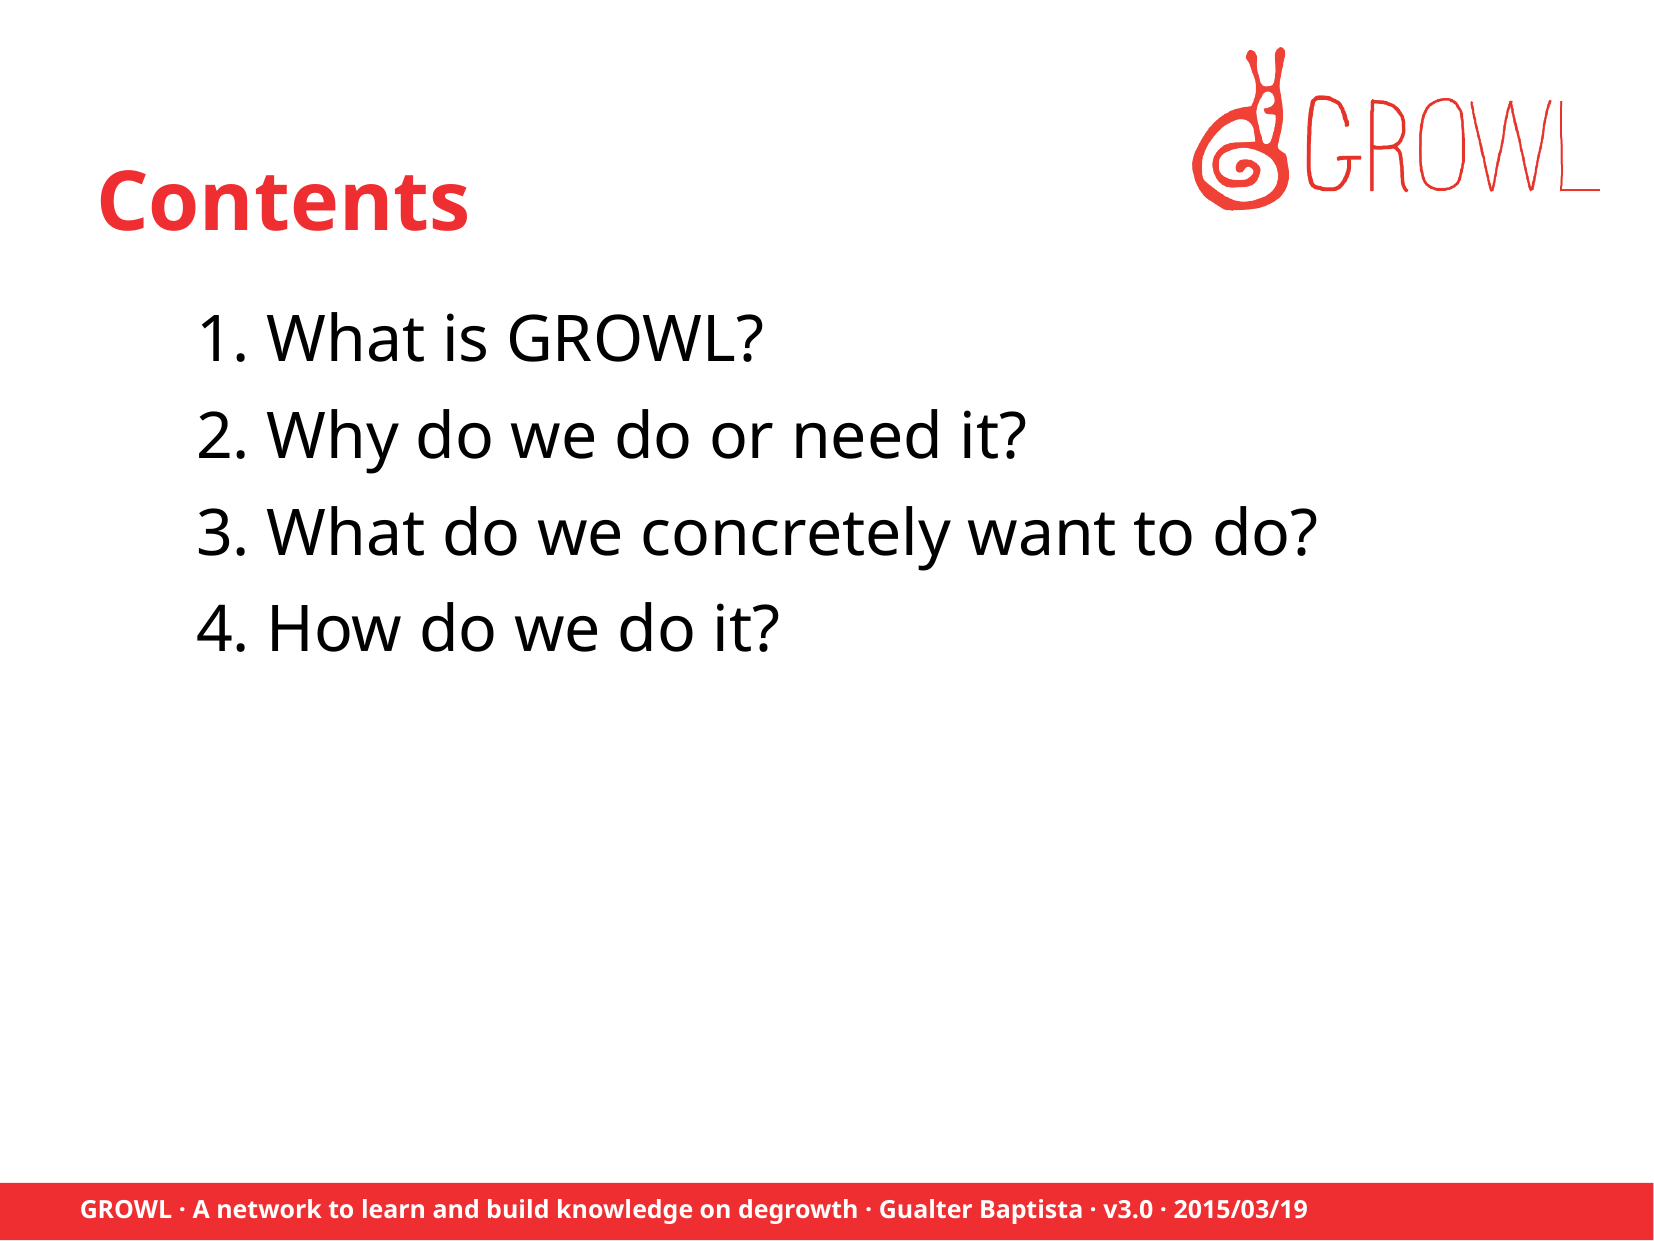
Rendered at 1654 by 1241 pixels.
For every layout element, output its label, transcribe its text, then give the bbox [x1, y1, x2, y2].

picture [1192, 47, 1600, 211]
list 1. What is GROWL? 2. Why do we do or need it? 3. What do we concretely want to do? 4. How do we do it? [78, 289, 1550, 1110]
title Contents [81, 42, 1120, 248]
